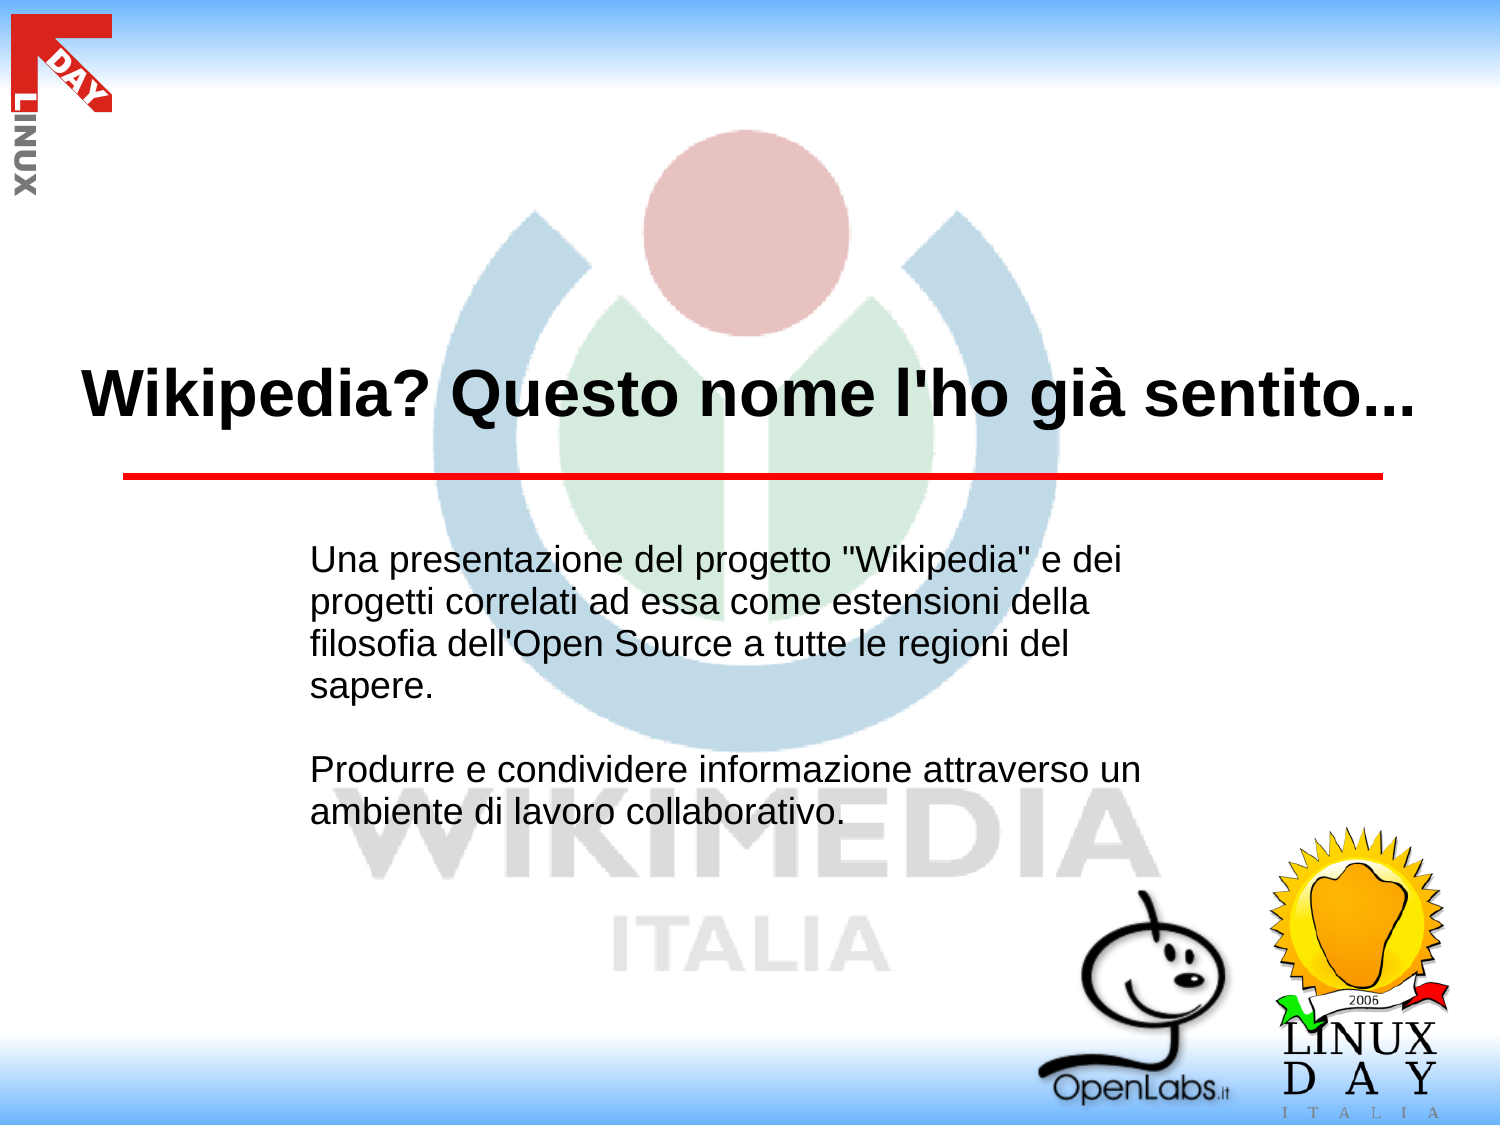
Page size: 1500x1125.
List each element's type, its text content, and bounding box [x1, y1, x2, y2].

text_box [0, 1034, 1500, 1125]
text_box Una presentazione del progetto "Wikipedia" e dei progetti correlati ad essa come estensioni della filosofia dell'Open Source a tutte le regioni del sapere. Produrre e condividere informazione attraverso un ambiente di lavoro collaborativo. [295, 531, 1182, 841]
text_box [0, 0, 1500, 91]
picture [11, 14, 1426, 356]
text_box Wikipedia? Questo nome l'ho già sentito... [71, 356, 1429, 432]
picture [75, 432, 1450, 1118]
